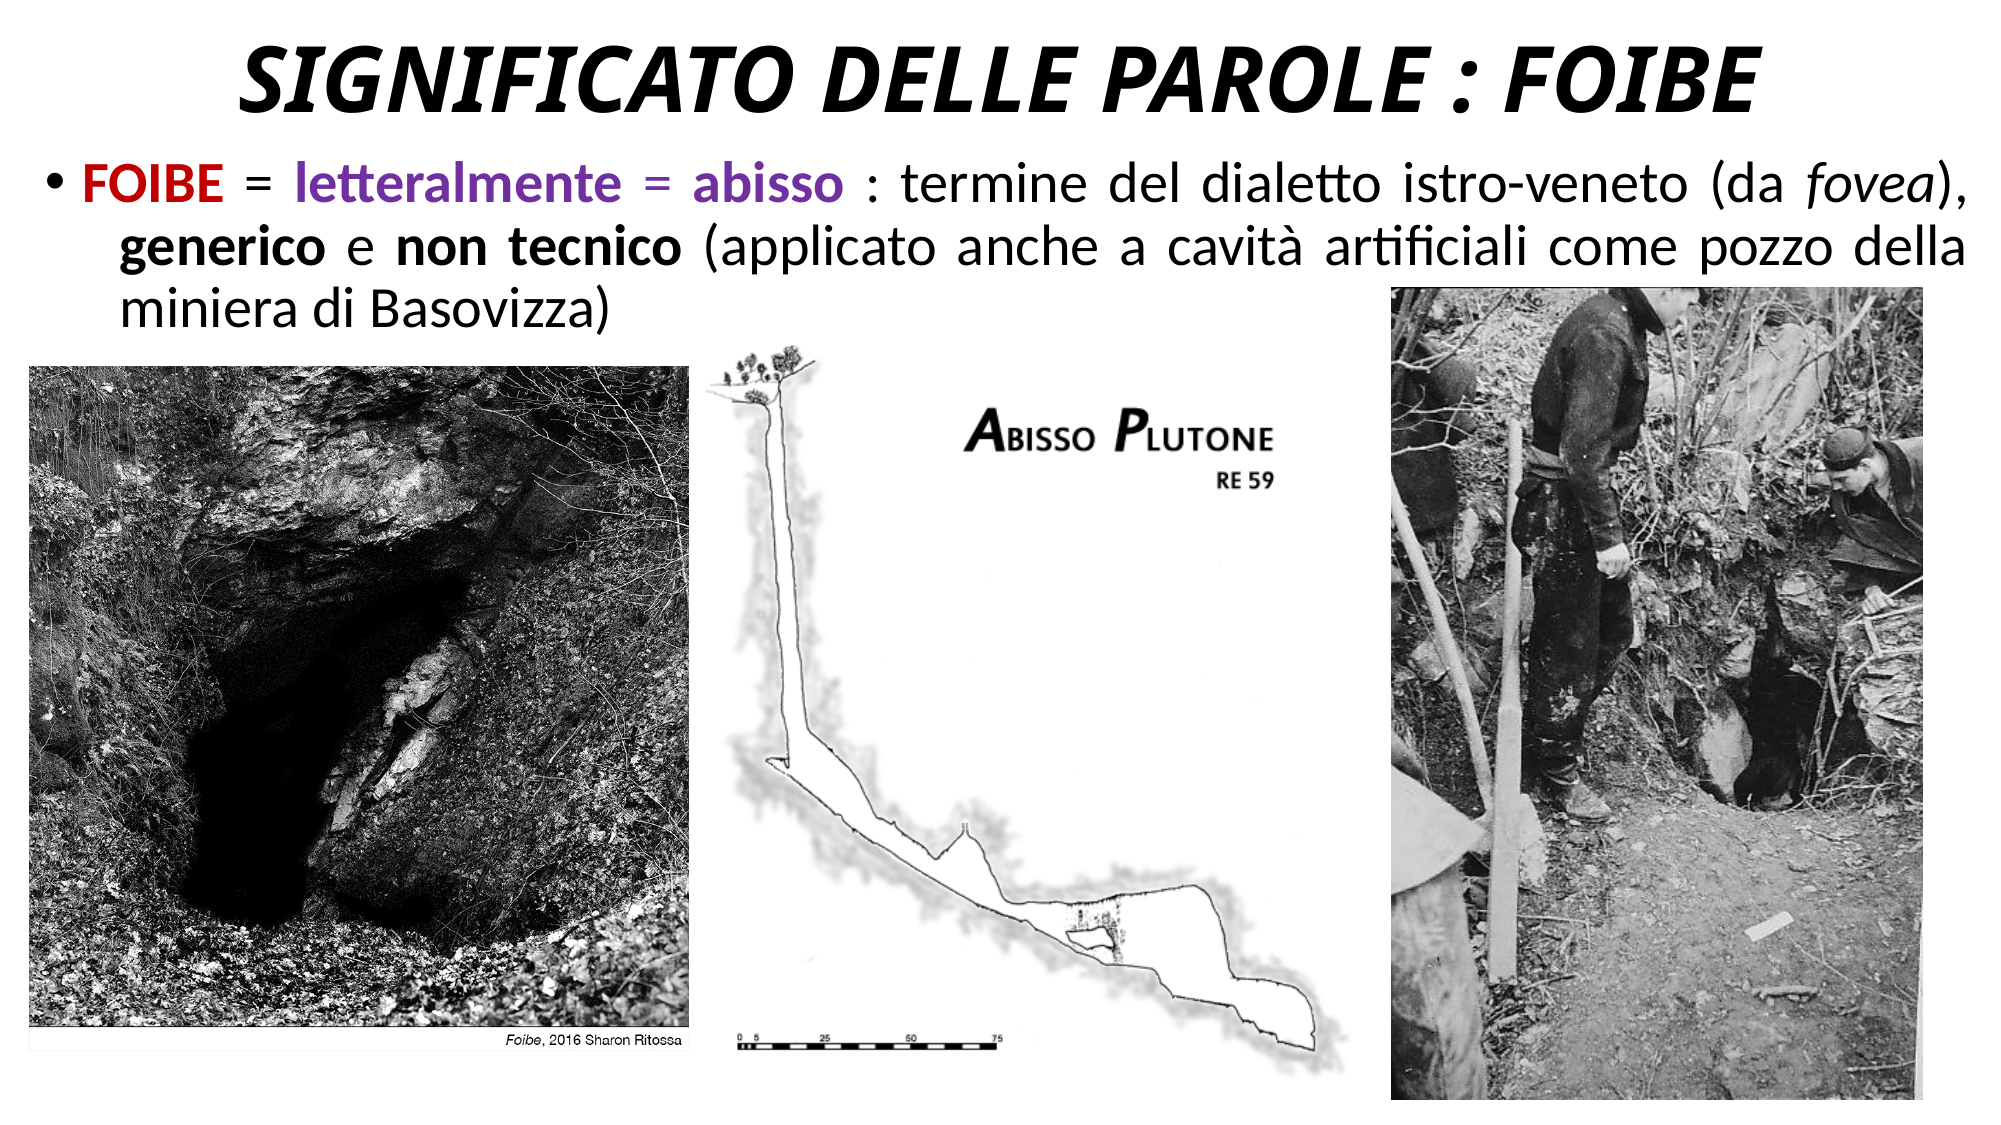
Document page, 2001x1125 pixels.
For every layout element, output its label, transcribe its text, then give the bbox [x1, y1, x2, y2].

picture [29, 366, 689, 1051]
picture [697, 316, 1356, 1102]
list FOIBE = letteralmente = abisso : termine del dialetto istro-veneto (da fovea), generico e non tecnico (applicato anche a cavità artificiali come pozzo della miniera di Basovizza) [29, 144, 1984, 1100]
title SIGNIFICATO DELLE PAROLE : FOIBE [137, 25, 1863, 133]
picture [1391, 287, 1923, 1100]
